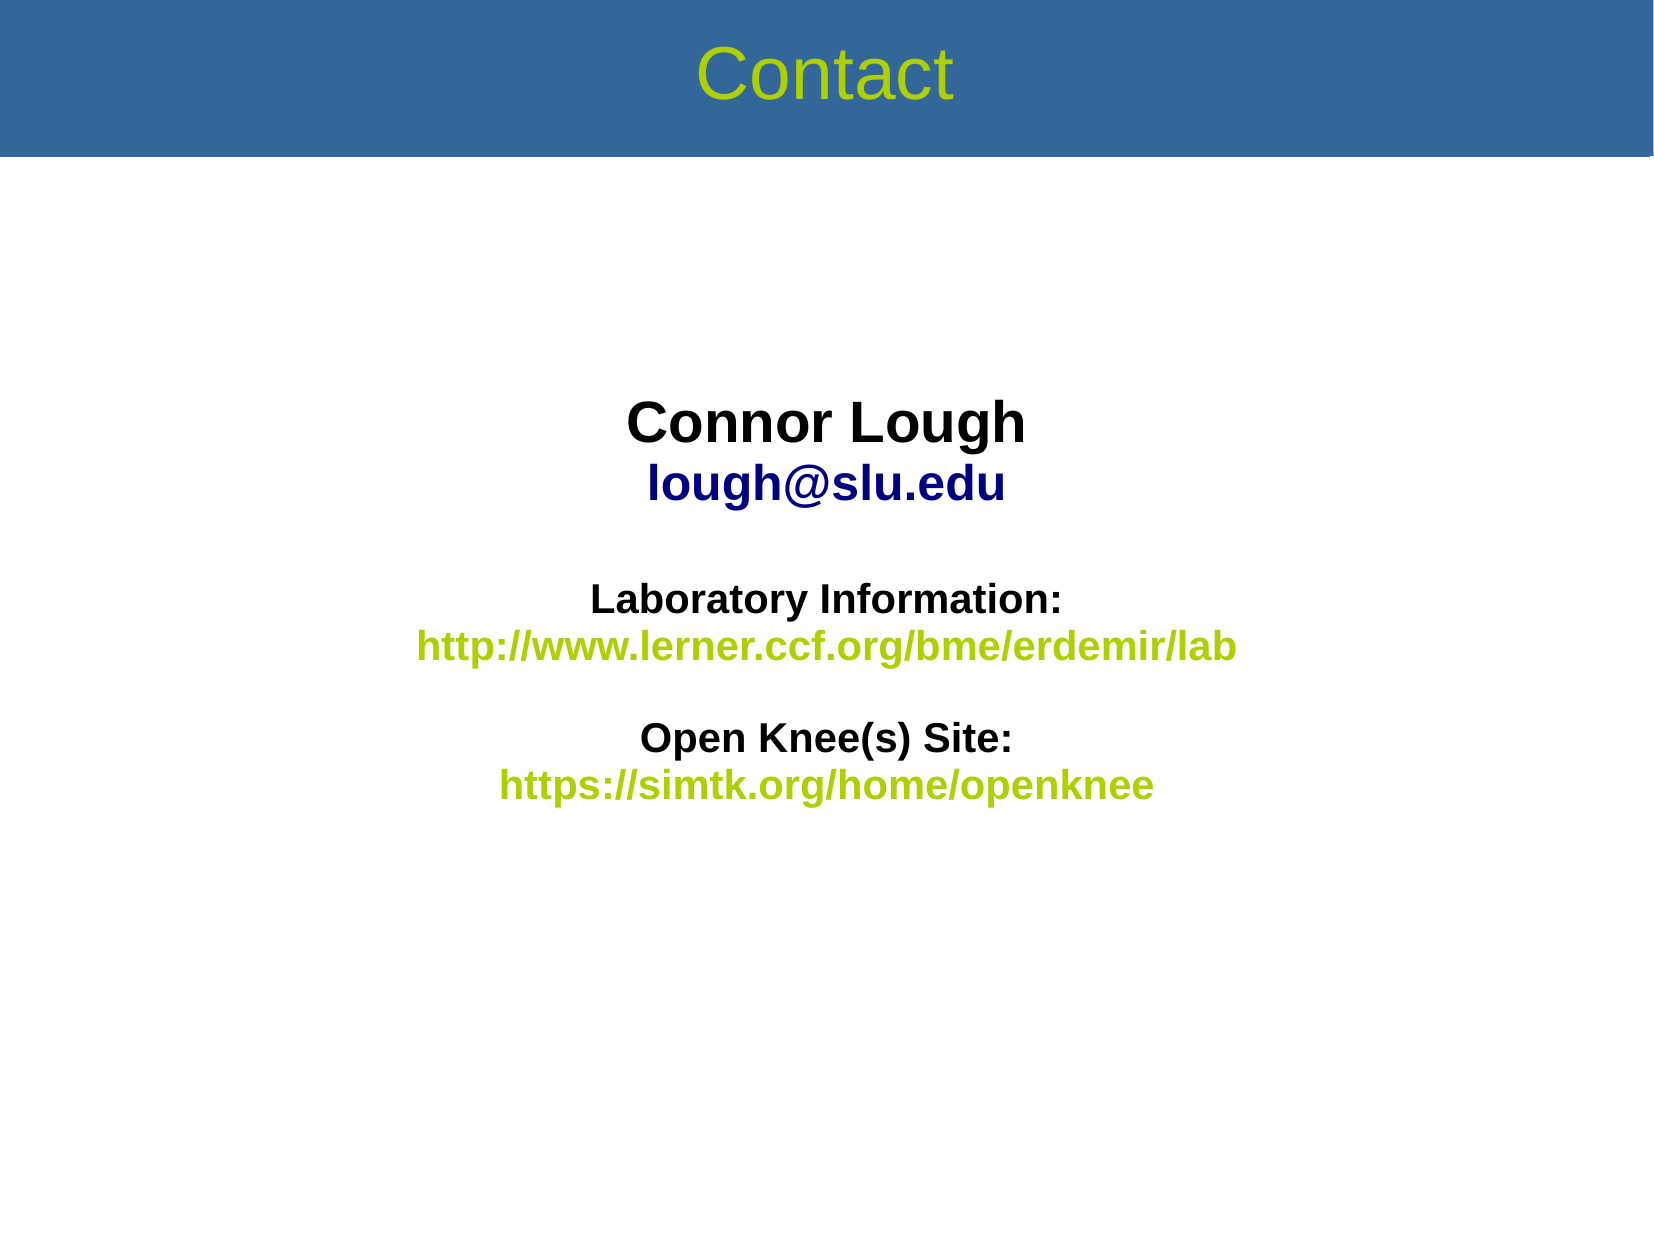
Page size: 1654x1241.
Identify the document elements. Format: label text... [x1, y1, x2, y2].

text_box Contact [0, 24, 1651, 123]
text_box [0, 0, 1654, 156]
subtitle Connor Lough lough@slu.edu Laboratory Information: http://www.lerner.ccf.org/bme/erdemir/lab Open Knee(s) Site: https://simtk.org/home/openknee [82, 195, 1571, 1010]
